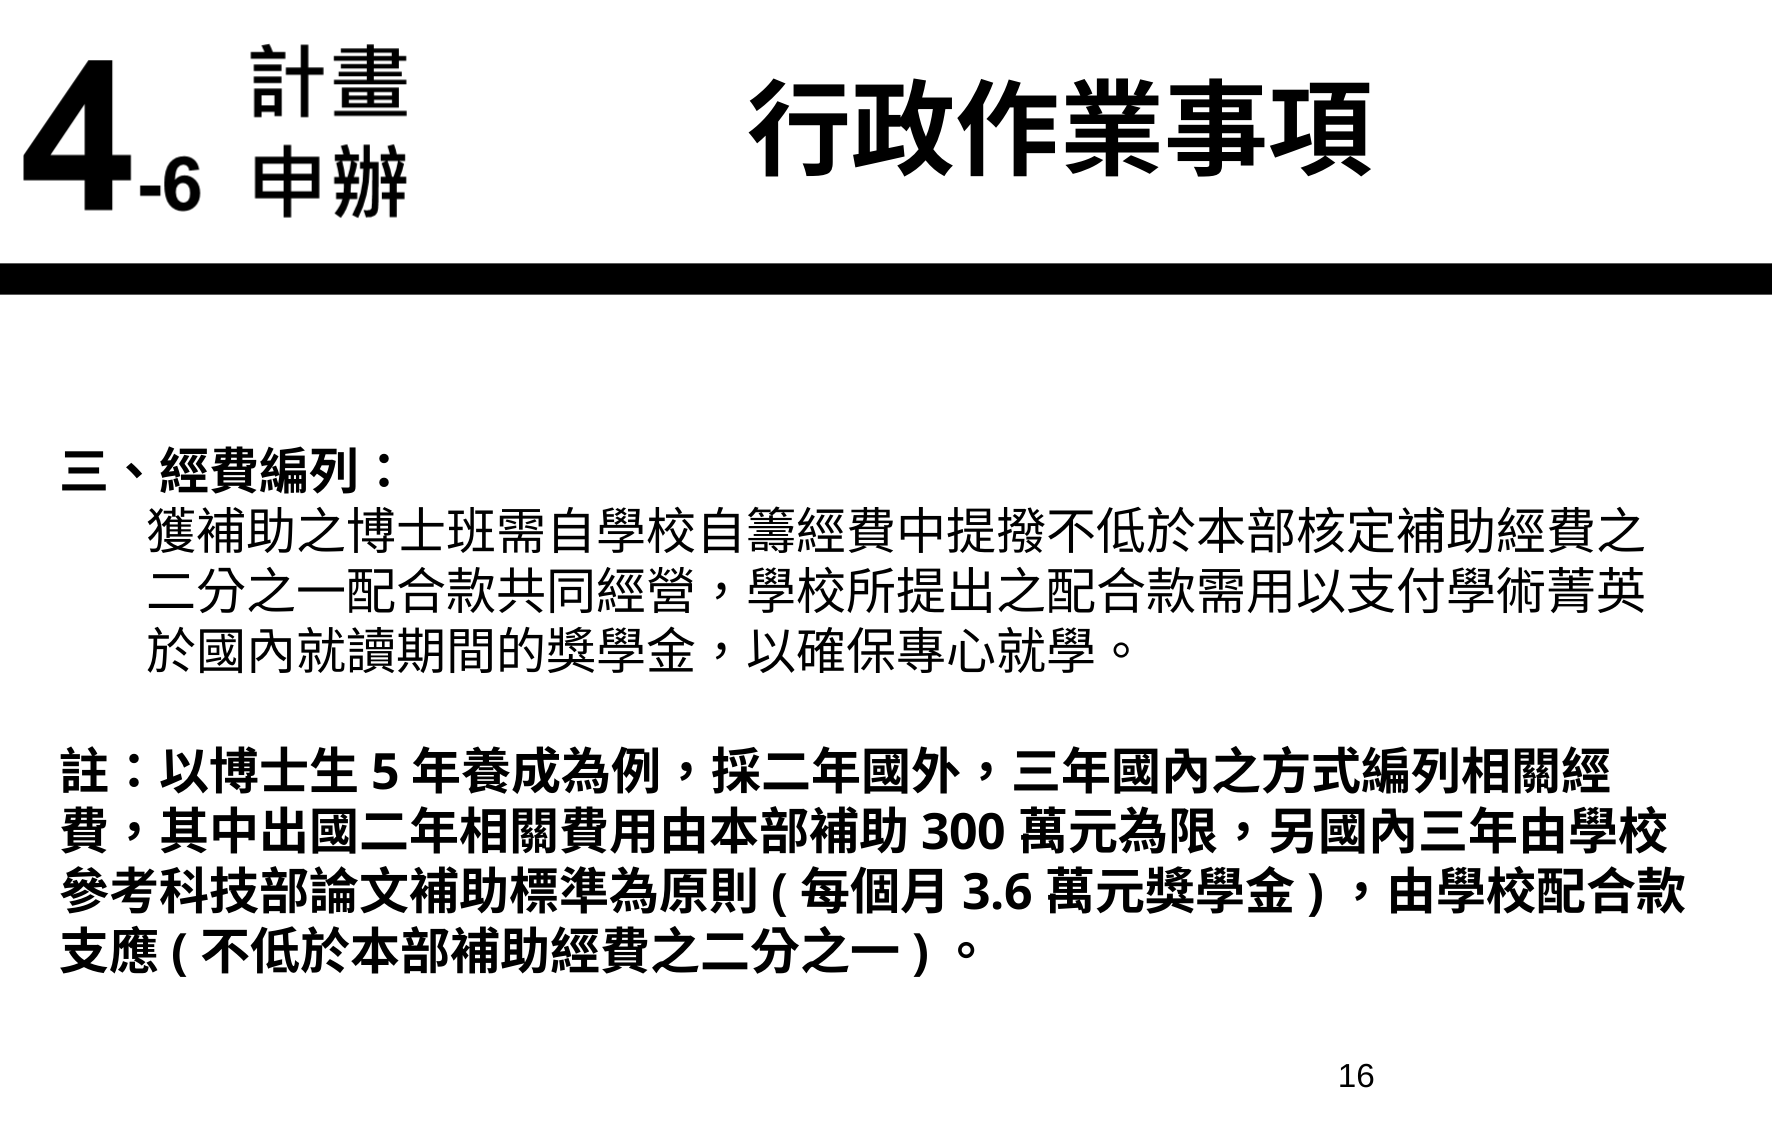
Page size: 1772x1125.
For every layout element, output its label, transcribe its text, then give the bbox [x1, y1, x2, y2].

text_box 三、經費編列： 獲補助之博士班需自學校自籌經費中提撥不低於本部核定補助經費之二分之一配合款共同經營，學校所提出之配合款需用以支付學術菁英於國內就讀期間的獎學金，以確保專心就學。 註：以博士生5年養成為例，採二年國外，三年國內之方式編列相關經費，其中出國二年相關費用由本部補助300萬元為限，另國內三年由學校參考科技部論文補助標準為原則(每個月3.6萬元獎學金)，由學校配合款支應(不低於本部補助經費之二分之一)。 [44, 433, 1710, 988]
text_box 16 [1322, 1046, 1737, 1125]
text_box 行政作業事項 [732, 56, 1709, 198]
picture [4, 0, 456, 384]
